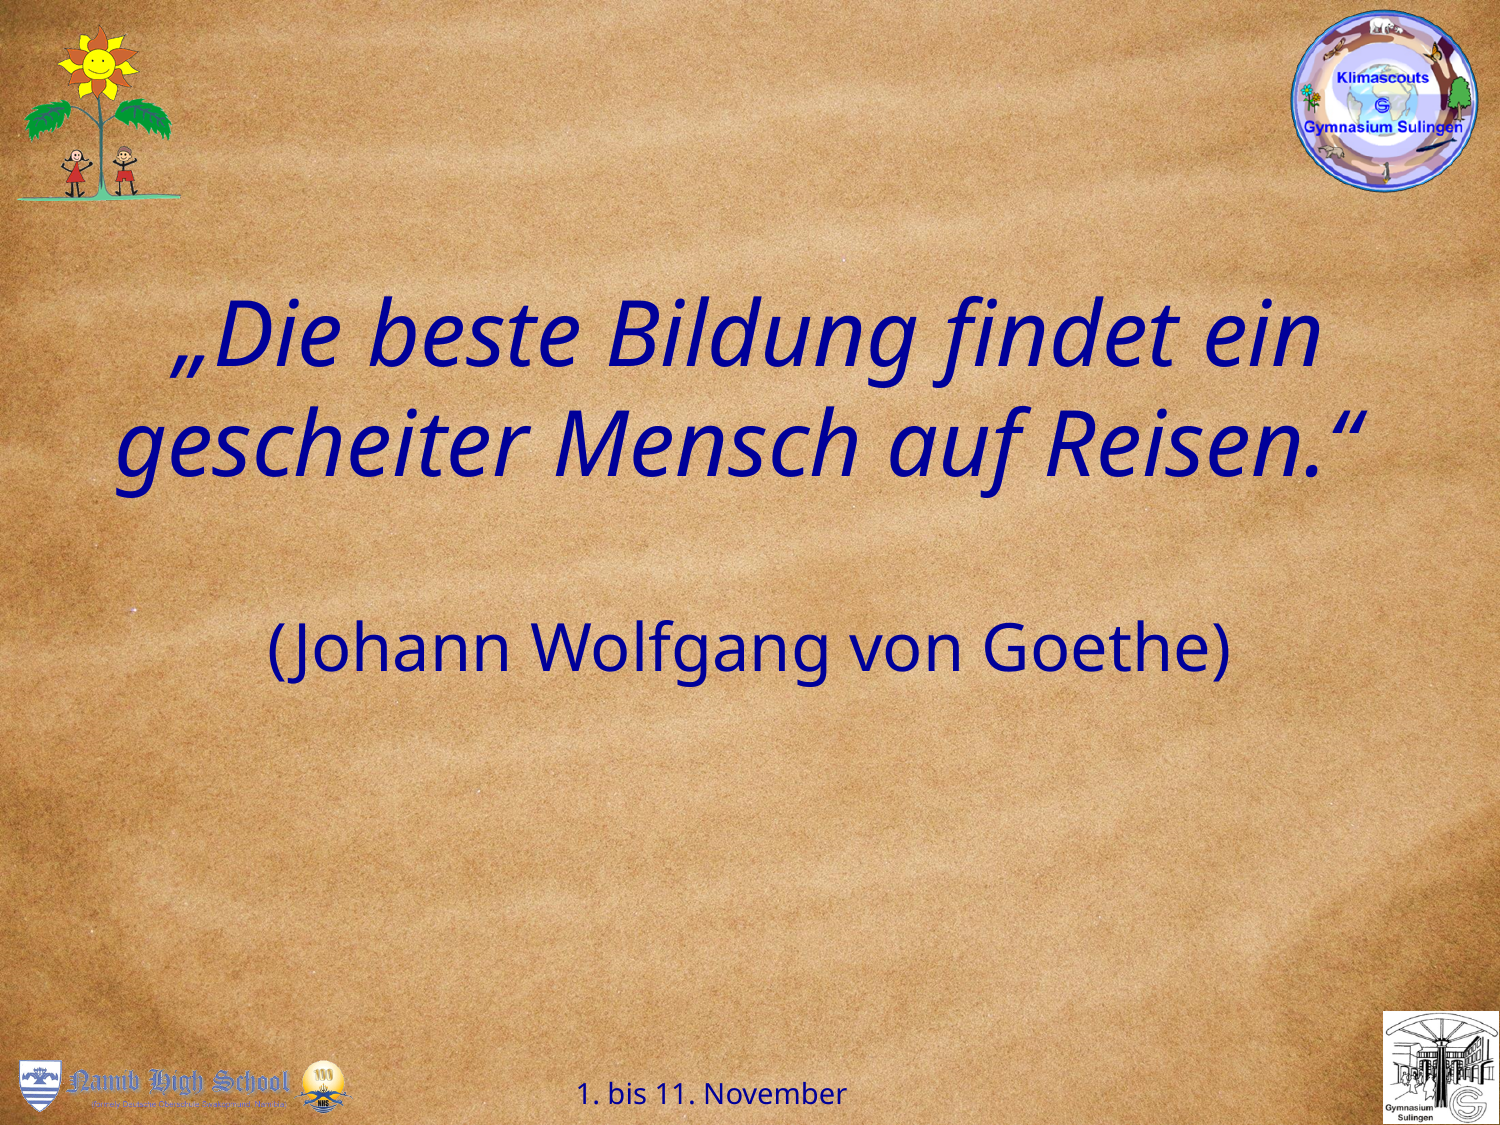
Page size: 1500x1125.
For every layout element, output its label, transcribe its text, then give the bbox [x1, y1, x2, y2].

picture [0, 0, 1500, 1125]
text_box „Die beste Bildung findet ein gescheiter Mensch auf Reisen.“ (Johann Wolfgang von Goethe) [75, 267, 1425, 1010]
